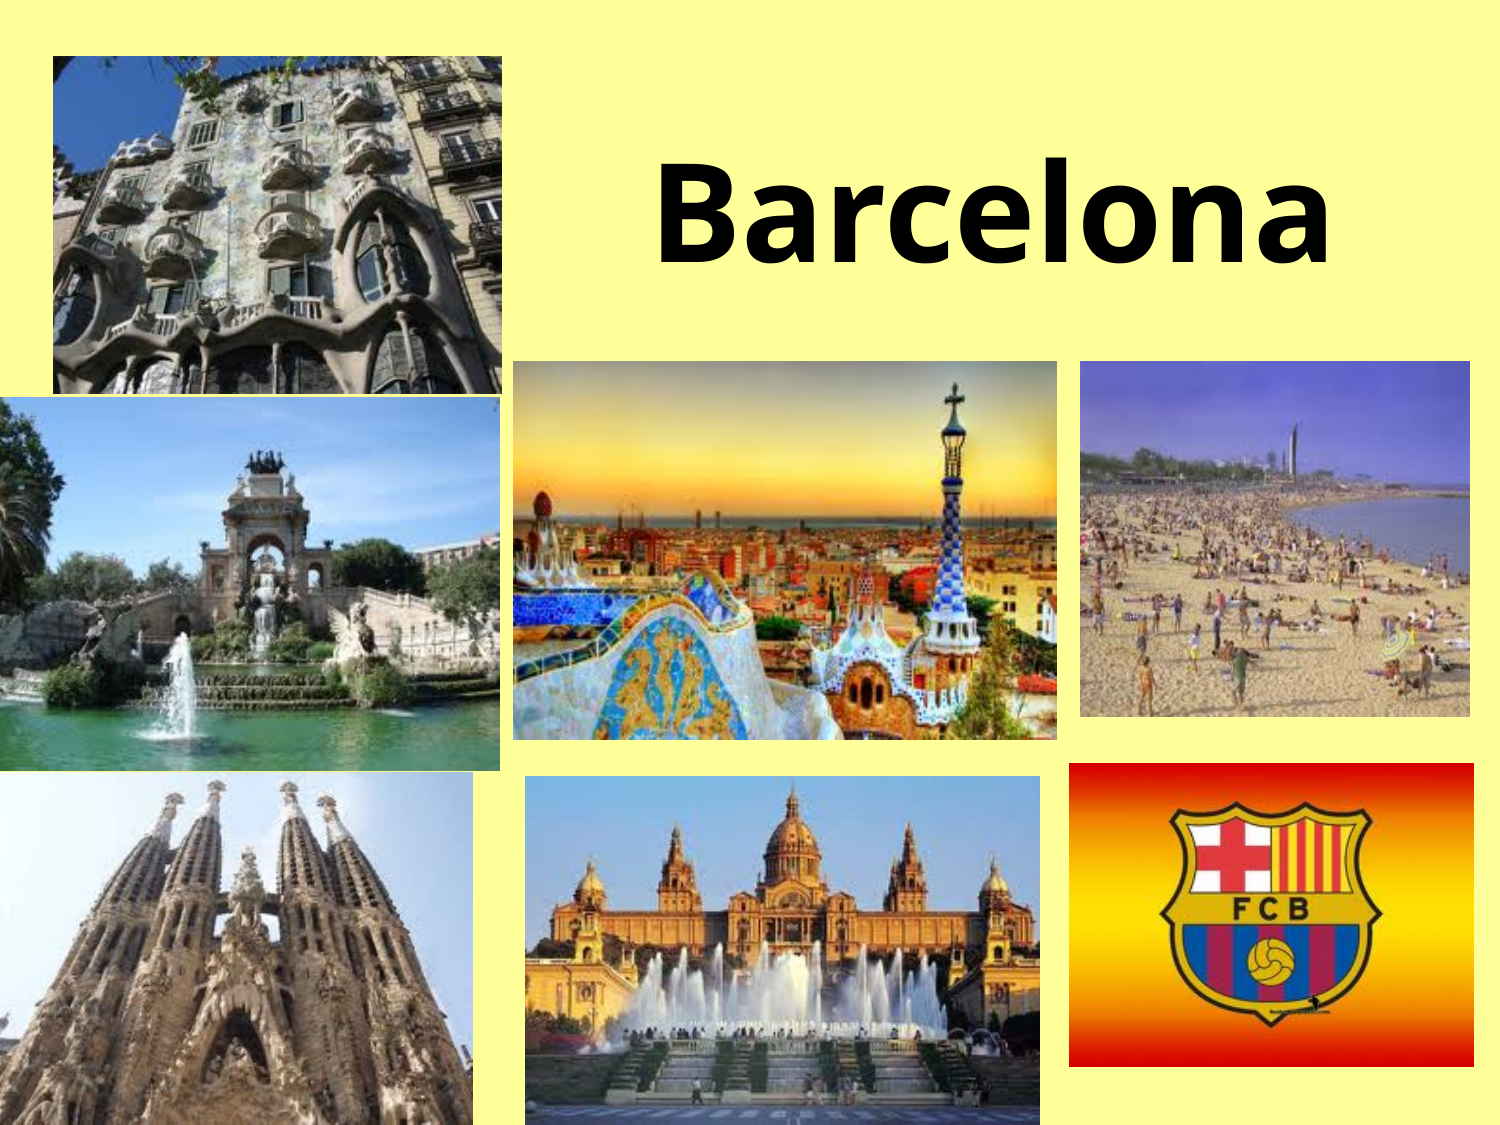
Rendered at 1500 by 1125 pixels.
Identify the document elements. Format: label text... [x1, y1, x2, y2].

text_box Barcelona [620, 113, 1366, 302]
picture [0, 397, 500, 1125]
picture [513, 361, 1057, 740]
picture [53, 56, 502, 394]
picture [1069, 763, 1474, 1067]
picture [525, 776, 1040, 1125]
picture [1080, 361, 1470, 717]
